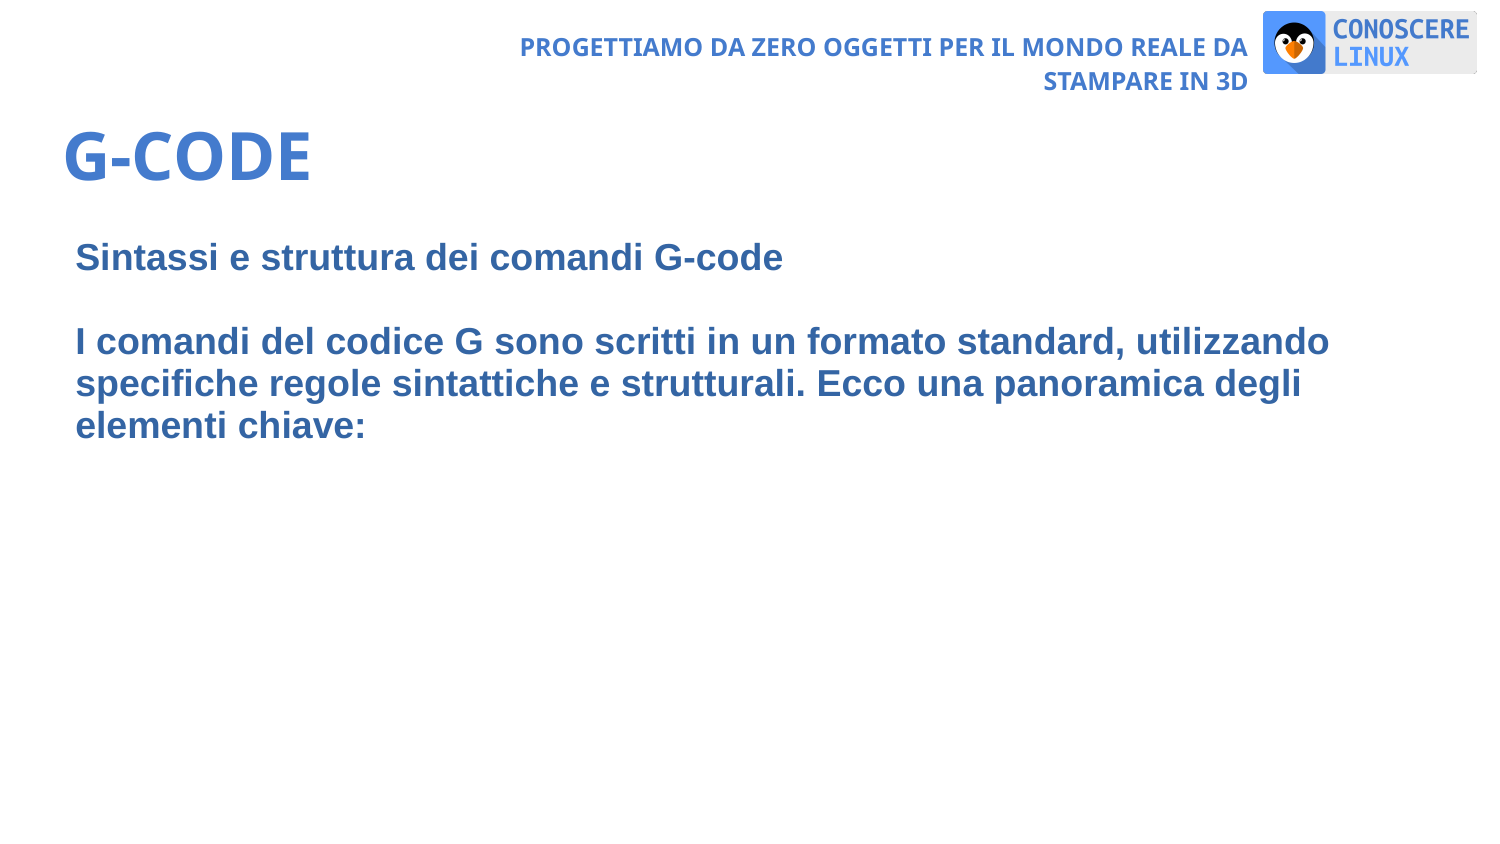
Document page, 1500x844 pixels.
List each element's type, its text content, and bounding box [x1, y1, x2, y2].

picture [1263, 11, 1477, 74]
text_box PROGETTIAMO DA ZERO OGGETTI PER IL MONDO REALE DA STAMPARE IN 3D [437, 21, 1264, 91]
text_box Sintassi e struttura dei comandi G-code I comandi del codice G sono scritti in un formato standard, utilizzando specifiche regole sintattiche e strutturali. Ecco una panoramica degli elementi chiave: [60, 229, 1397, 524]
text_box G-CODE [47, 102, 1276, 189]
